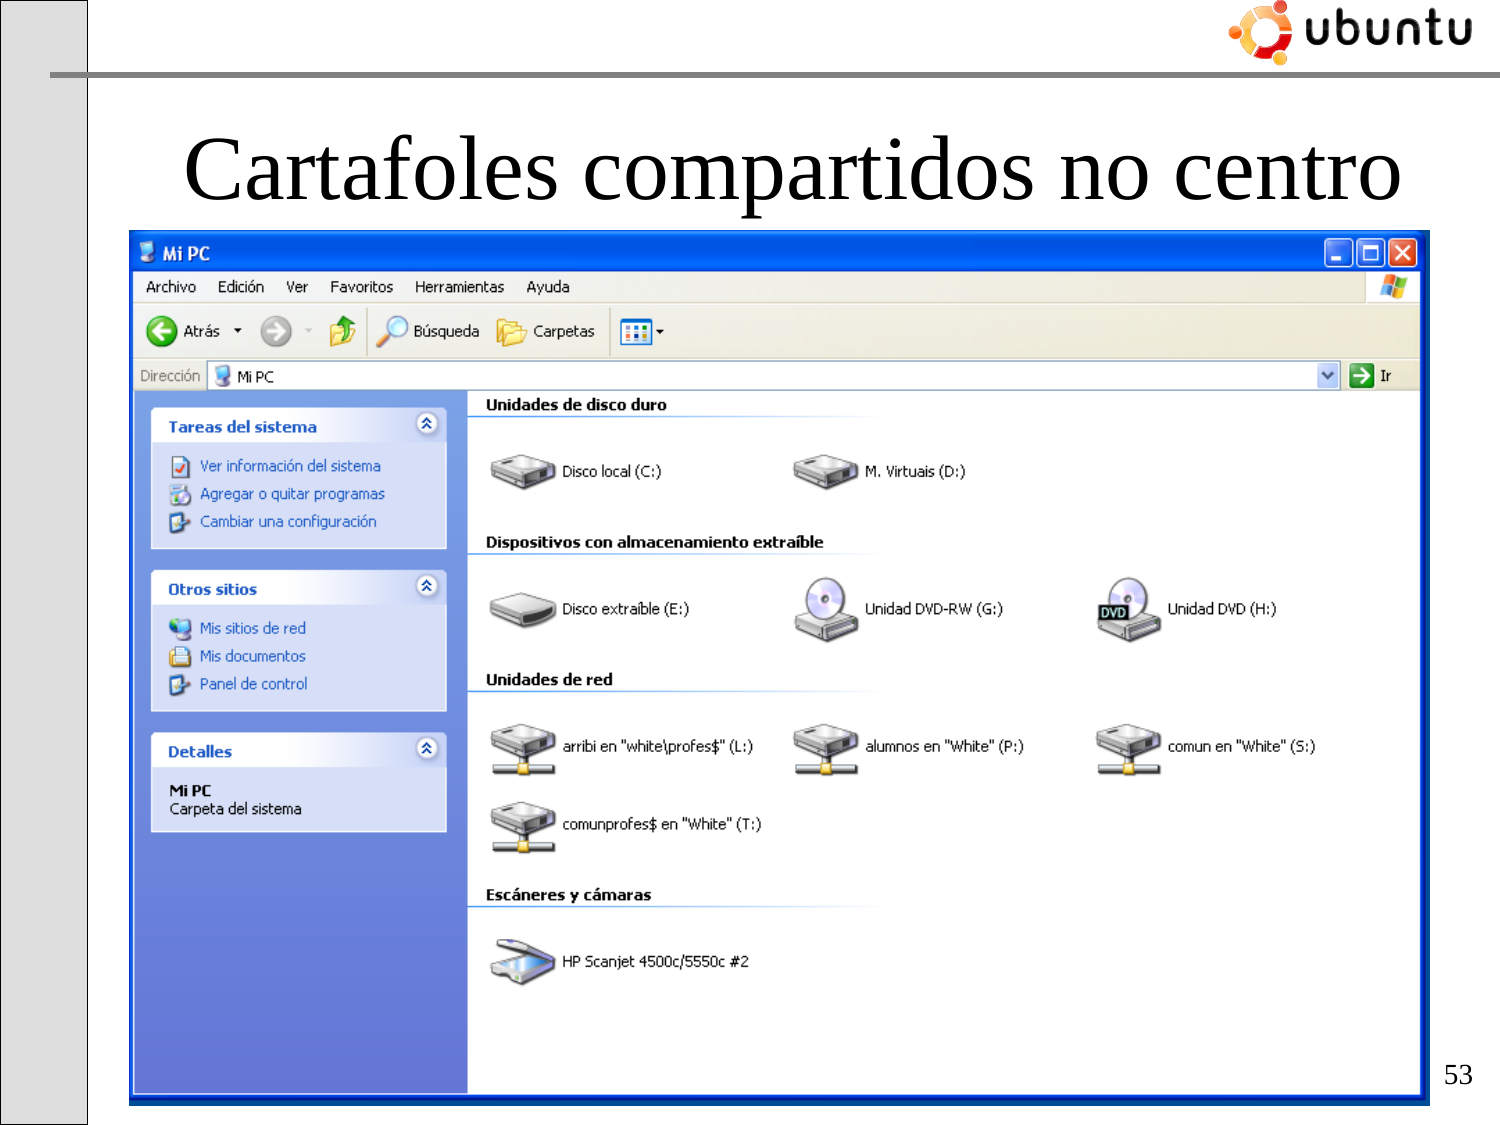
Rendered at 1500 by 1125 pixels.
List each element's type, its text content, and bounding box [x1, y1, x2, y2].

title Cartafoles compartidos no centro [112, 99, 1477, 237]
picture [1221, 0, 1483, 71]
picture [129, 230, 1430, 1106]
